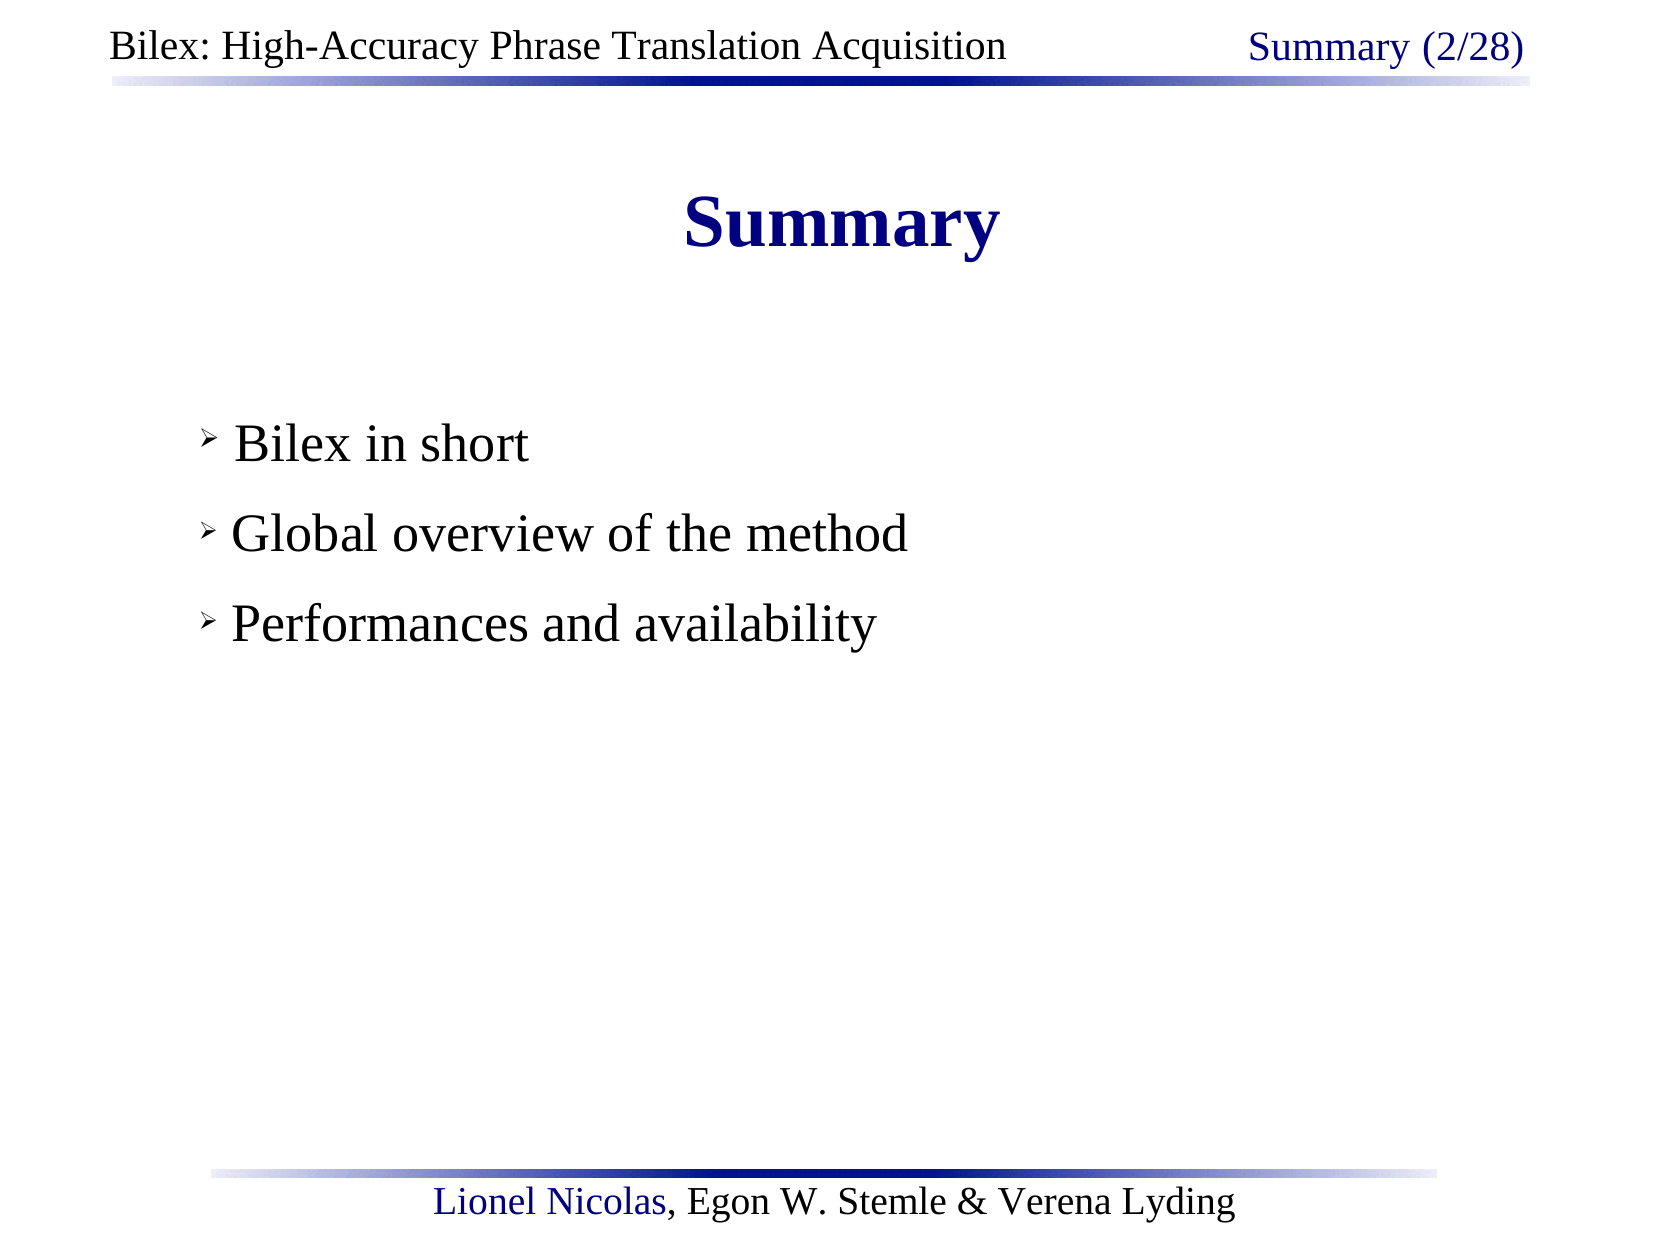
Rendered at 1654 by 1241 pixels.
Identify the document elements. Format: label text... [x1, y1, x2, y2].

text_box Summary [669, 172, 1016, 285]
picture [112, 76, 1530, 86]
text_box Bilex in short Global overview of the method Performances and availability [183, 369, 1396, 920]
text_box Summary [1233, 15, 1426, 82]
picture [211, 1169, 1437, 1178]
